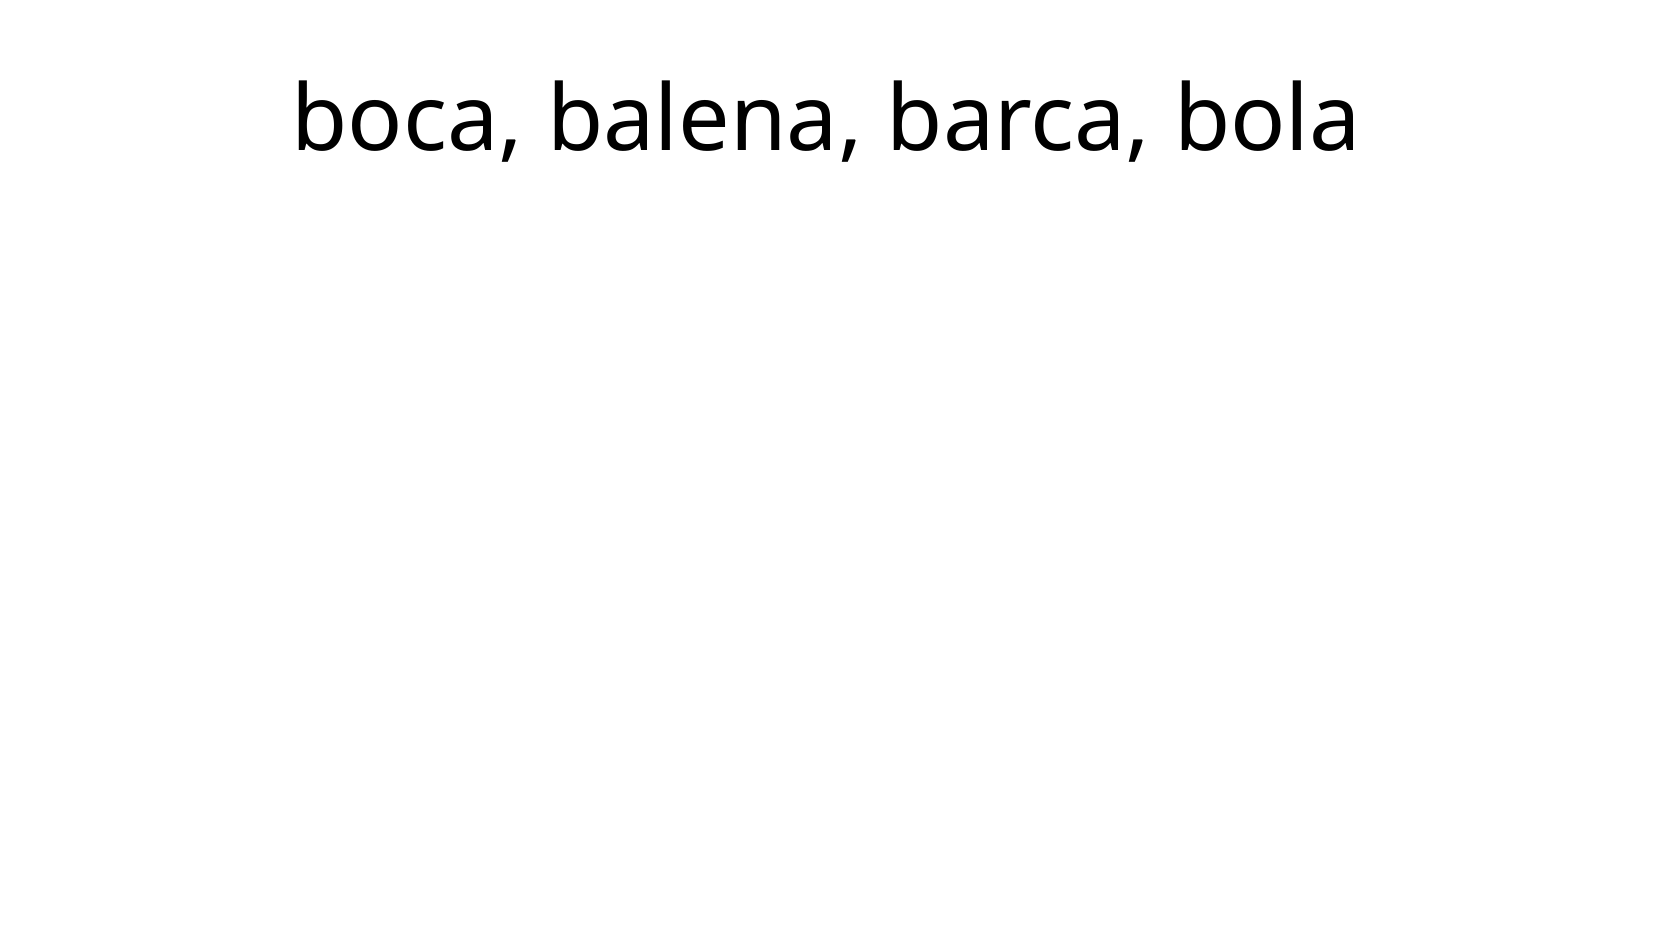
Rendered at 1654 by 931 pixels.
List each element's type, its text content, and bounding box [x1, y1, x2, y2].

title boca, balena, barca, bola [82, 37, 1571, 193]
